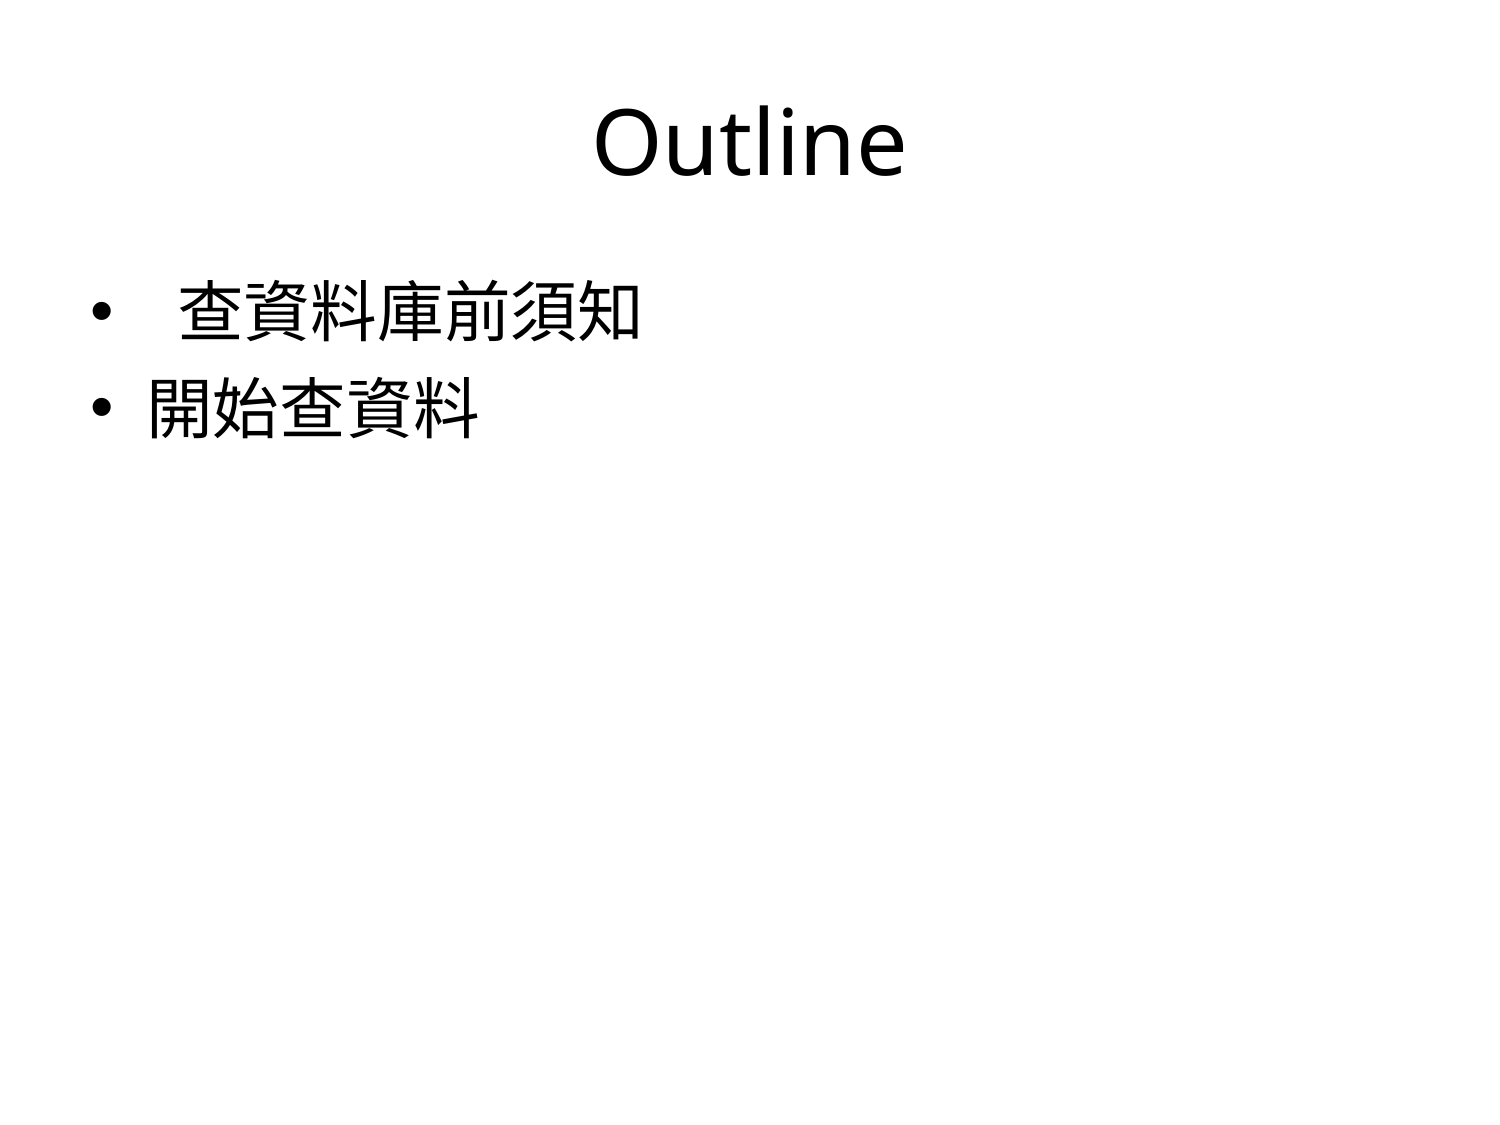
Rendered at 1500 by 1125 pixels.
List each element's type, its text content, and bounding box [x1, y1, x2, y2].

list 查資料庫前須知 開始查資料 [75, 262, 1426, 1005]
title Outline [75, 45, 1426, 233]
